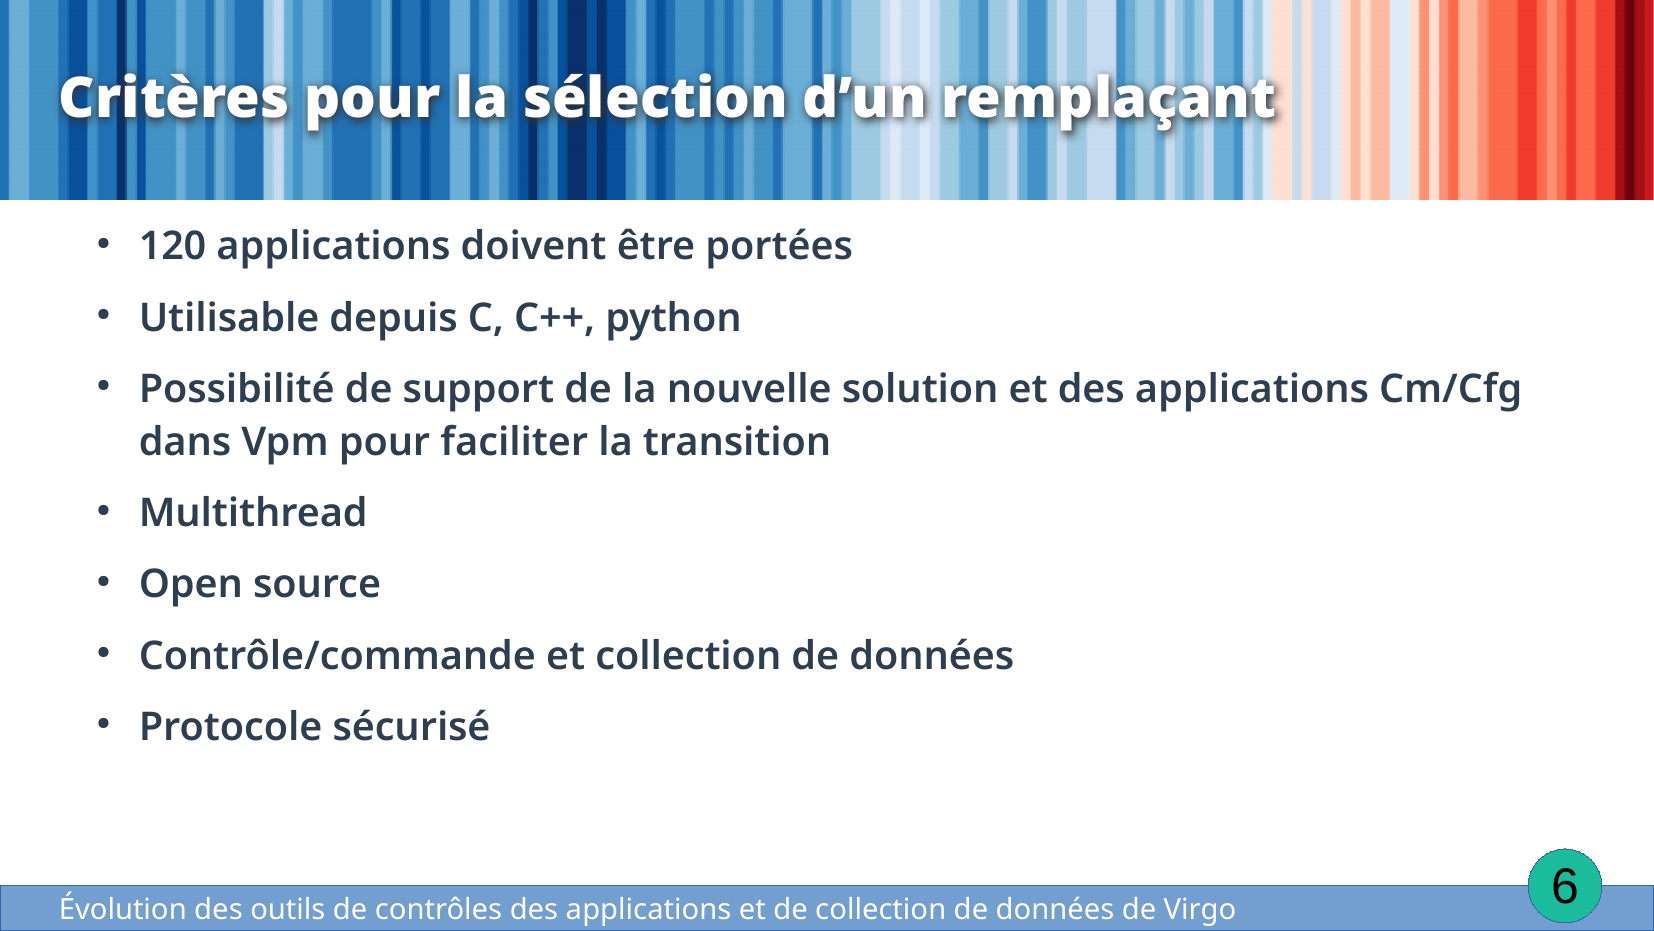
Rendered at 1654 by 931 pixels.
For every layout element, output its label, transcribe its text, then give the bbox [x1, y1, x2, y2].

title Critères pour la sélection d’un remplaçant [59, 37, 1595, 155]
picture [0, 0, 1654, 200]
list 120 applications doivent être portées Utilisable depuis C, C++, python Possibilité de support de la nouvelle solution et des applications Cm/Cfg dans Vpm pour faciliter la transition Multithread Open source Contrôle/commande et collection de données Protocole sécurisé [82, 217, 1571, 758]
